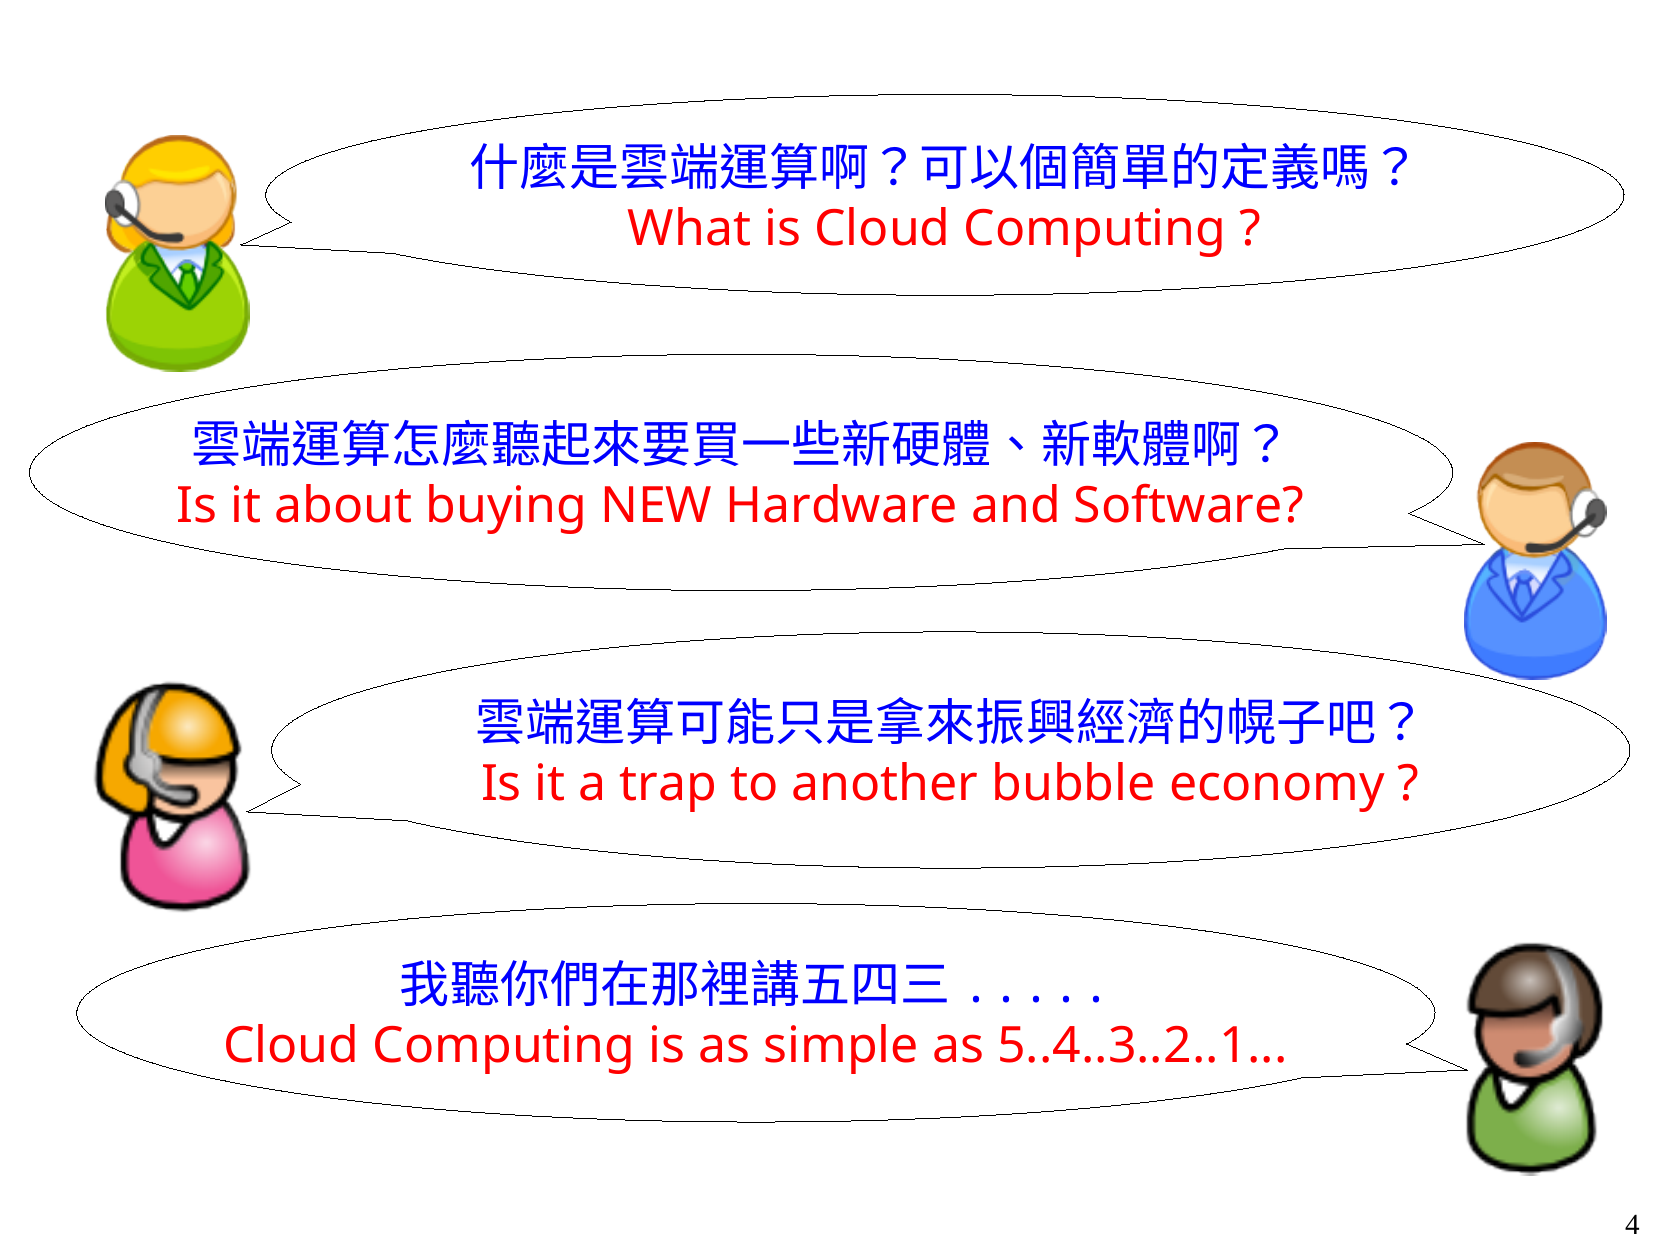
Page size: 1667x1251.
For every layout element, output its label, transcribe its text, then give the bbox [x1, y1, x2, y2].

text_box 什麼是雲端運算啊？可以個簡單的定義嗎？ What is Cloud Computing ? [240, 94, 1625, 296]
text_box 雲端運算可能只是拿來振興經濟的幌子吧？ Is it a trap to another bubble economy ? [246, 631, 1630, 869]
text_box 雲端運算怎麼聽起來要買一些新硬體、新軟體啊？ Is it about buying NEW Hardware and Software? [29, 354, 1485, 591]
picture [1464, 442, 1607, 680]
text_box 我聽你們在那裡講五四三..... Cloud Computing is as simple as 5..4..3..2..1... [76, 903, 1468, 1123]
picture [59, 679, 296, 916]
picture [1417, 938, 1654, 1176]
picture [105, 135, 250, 373]
